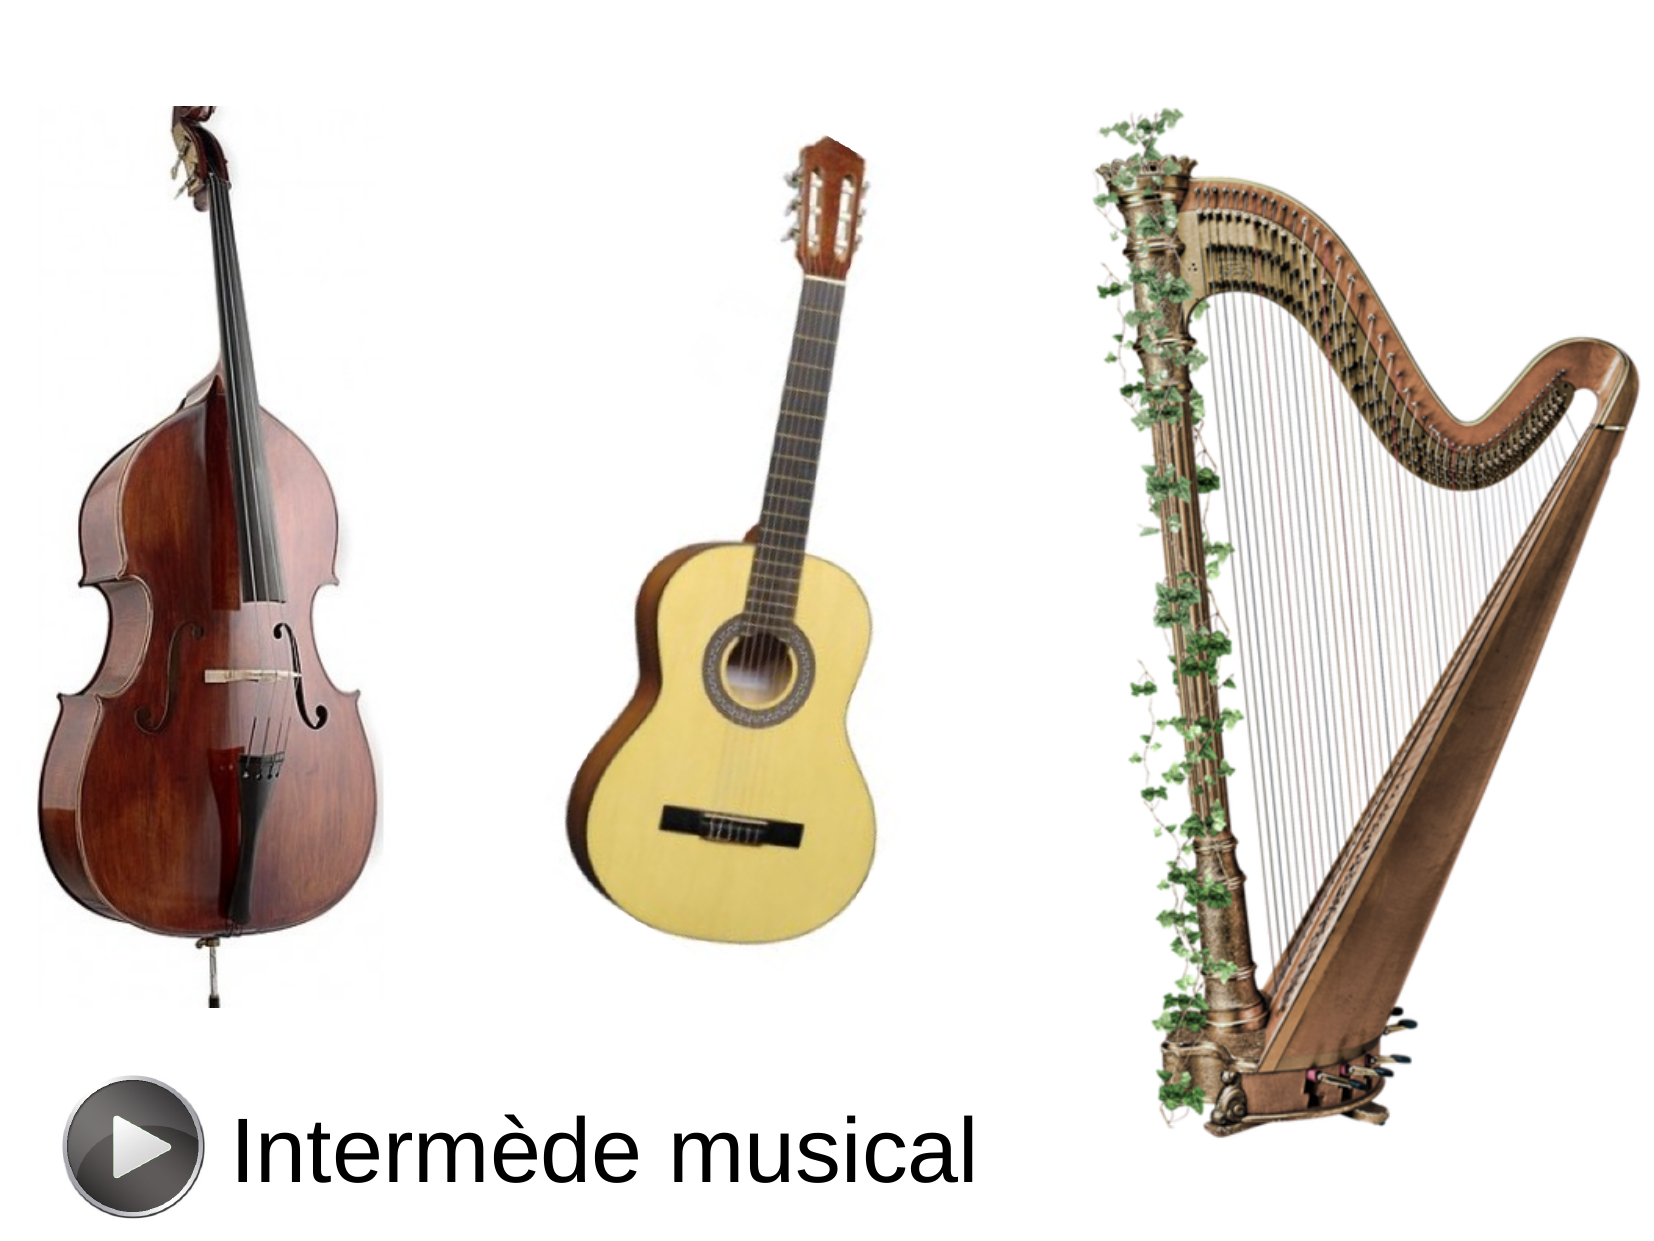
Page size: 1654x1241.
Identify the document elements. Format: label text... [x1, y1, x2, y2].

title Intermède musical [132, 1074, 1078, 1227]
picture [59, 1074, 207, 1220]
picture [5, 106, 1642, 1149]
